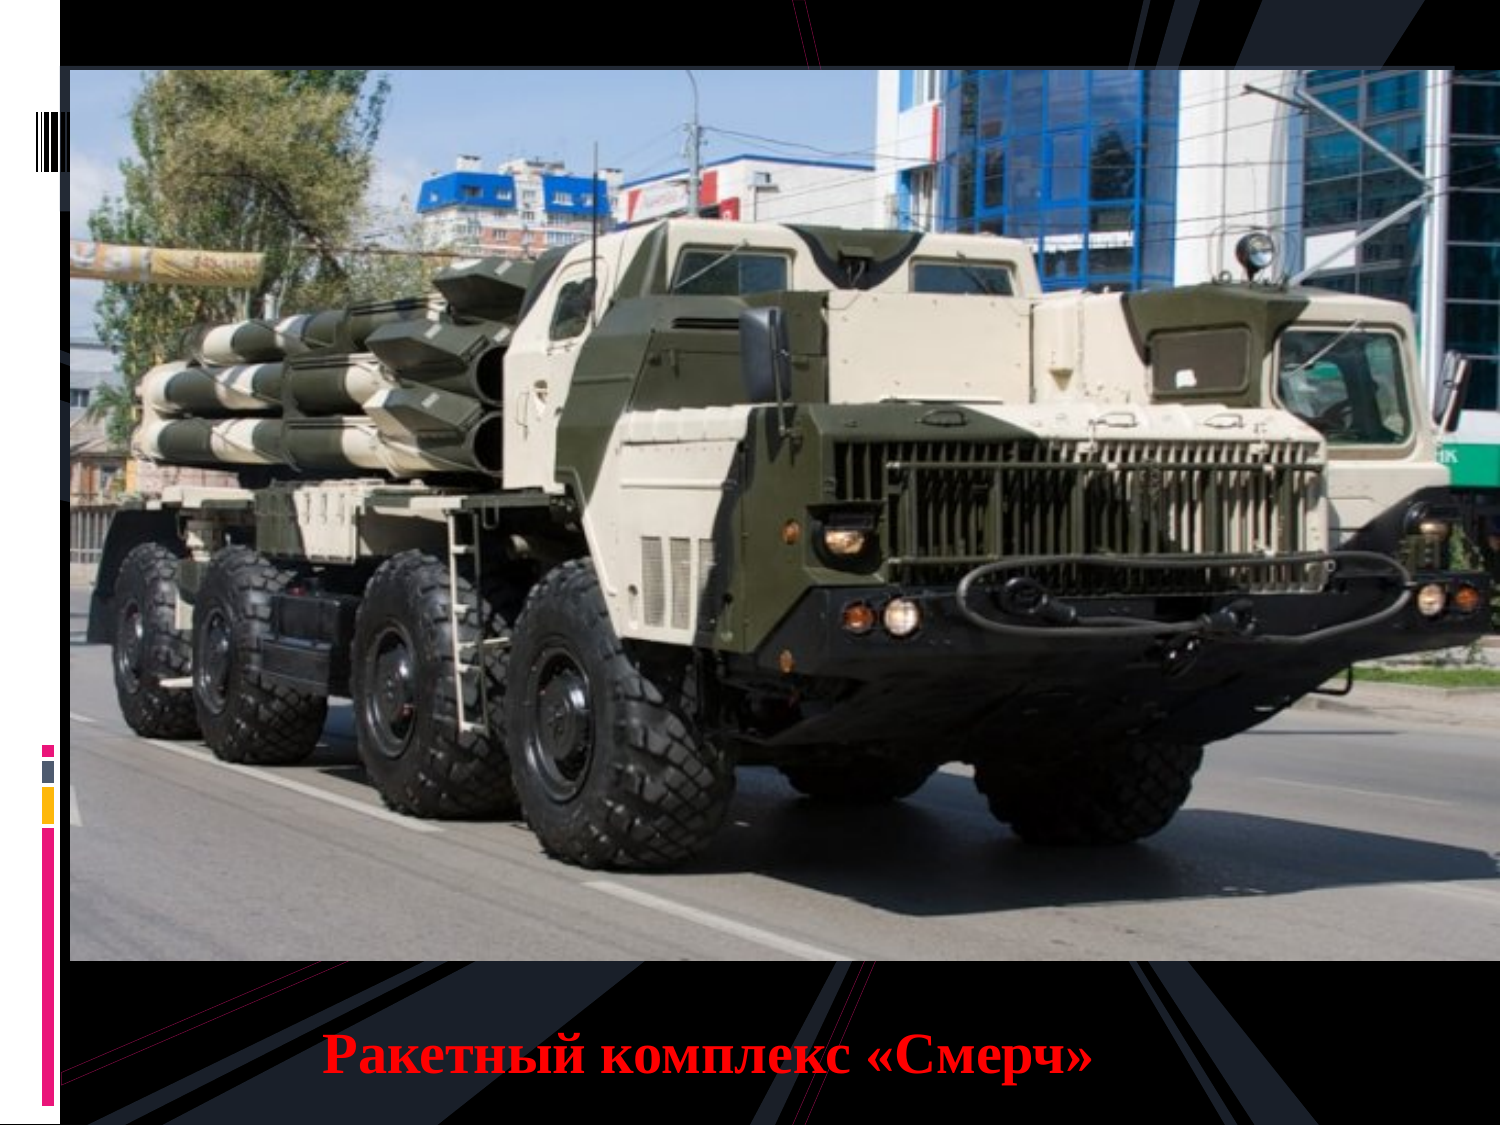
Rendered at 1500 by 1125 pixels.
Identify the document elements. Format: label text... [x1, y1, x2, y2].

text_box Ракетный комплекс «Смерч» [164, 1007, 1254, 1094]
picture [70, 70, 1500, 961]
